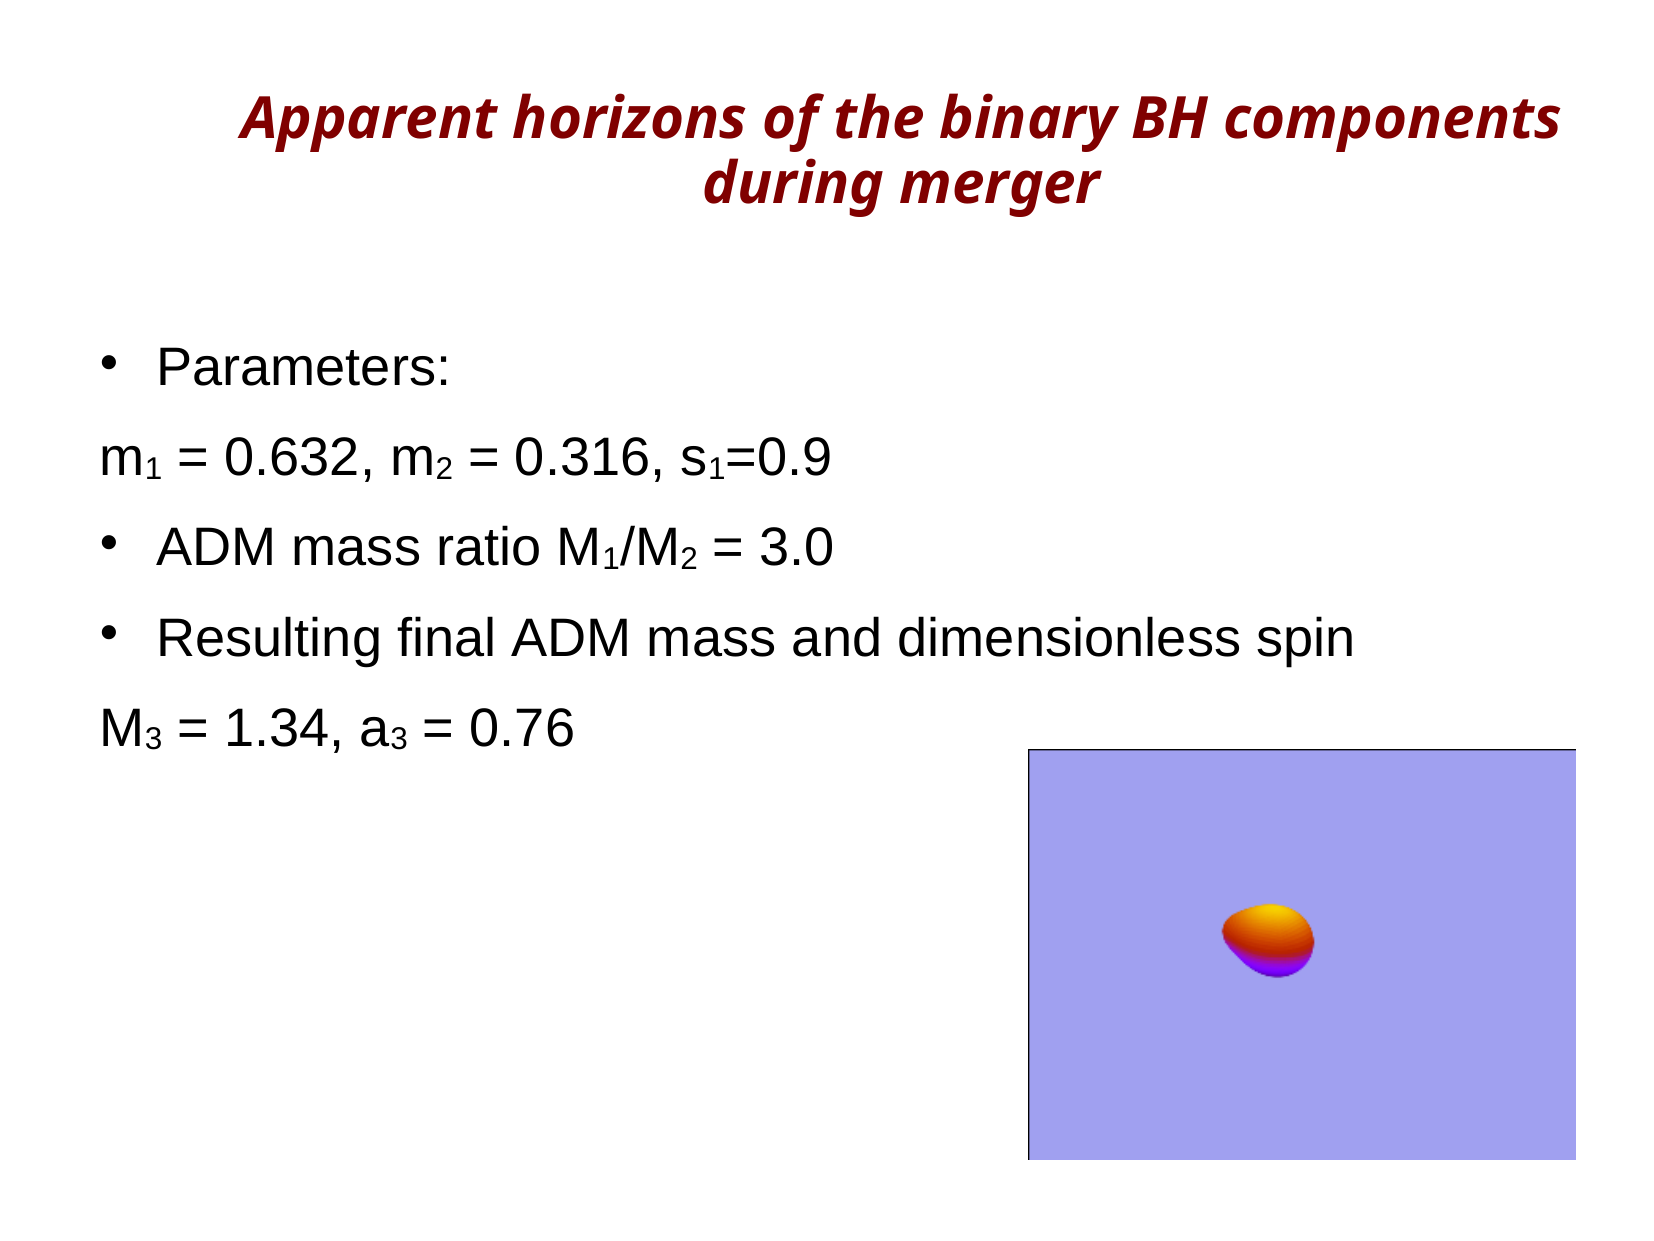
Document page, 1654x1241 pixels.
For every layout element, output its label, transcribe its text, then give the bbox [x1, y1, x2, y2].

picture [1028, 749, 1576, 1160]
text_box Apparent horizons of the binary BH components during merger [150, 41, 1654, 263]
text_box Parameters: m1 = 0.632, m2 = 0.316, s1=0.9 ADM mass ratio M1/M2 = 3.0 Resulting final ADM mass and dimensionless spin M3 = 1.34, a3 = 0.76 [99, 337, 1576, 1163]
